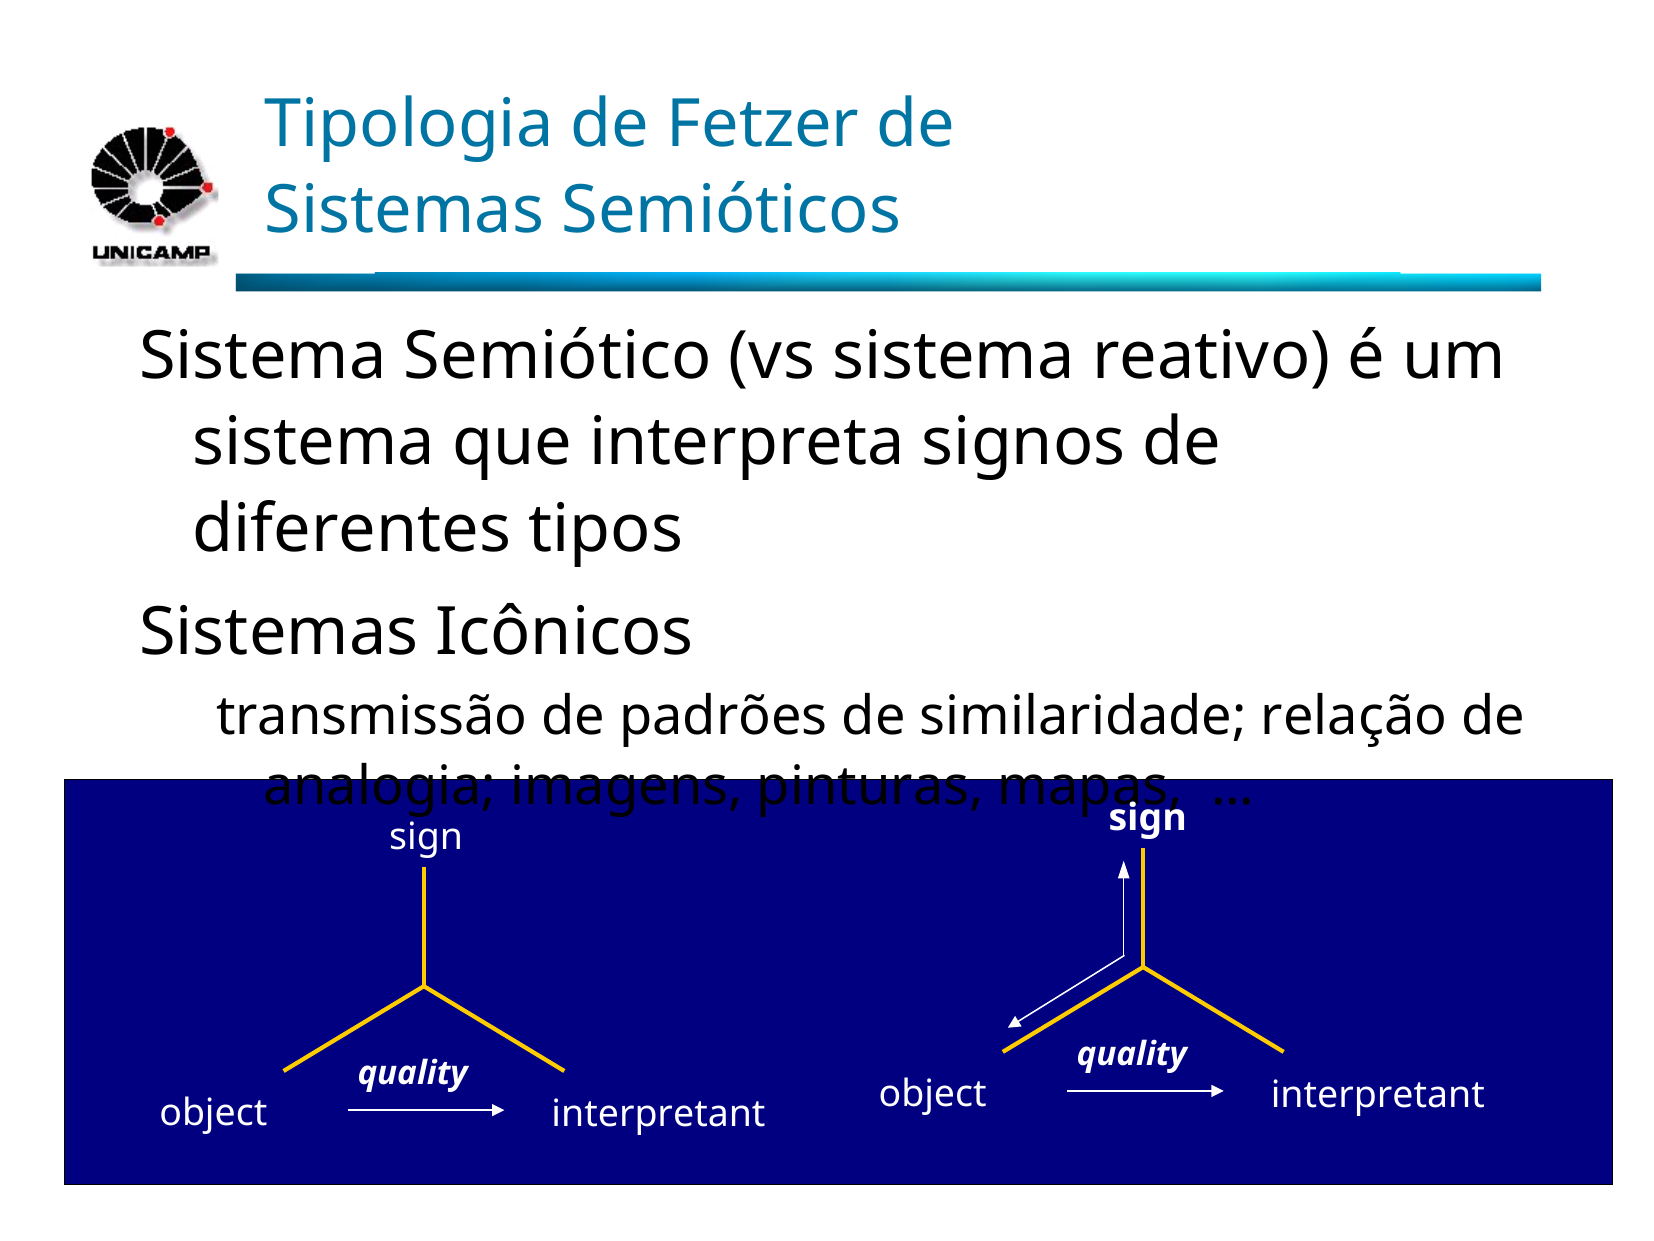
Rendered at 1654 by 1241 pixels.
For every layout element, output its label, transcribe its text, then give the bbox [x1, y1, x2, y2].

text_box quality [1061, 1022, 1203, 1083]
text_box quality [342, 1041, 483, 1103]
text_box sign [374, 802, 479, 869]
text_box interpretant [536, 1079, 781, 1146]
text_box sign [1093, 782, 1203, 850]
title Tipologia de Fetzer de Sistemas Semióticos [264, 42, 1534, 250]
picture [125, 272, 1654, 295]
text_box interpretant [1256, 1059, 1501, 1127]
text_box object [144, 1078, 283, 1145]
list Sistema Semiótico (vs sistema reativo) é um sistema que interpreta signos de diferentes tipos Sistemas Icônicos transmissão de padrões de similaridade; relação de analogia; imagens, pinturas, mapas, ... [121, 309, 1534, 1182]
text_box [64, 779, 1613, 1185]
text_box object [863, 1058, 1002, 1126]
